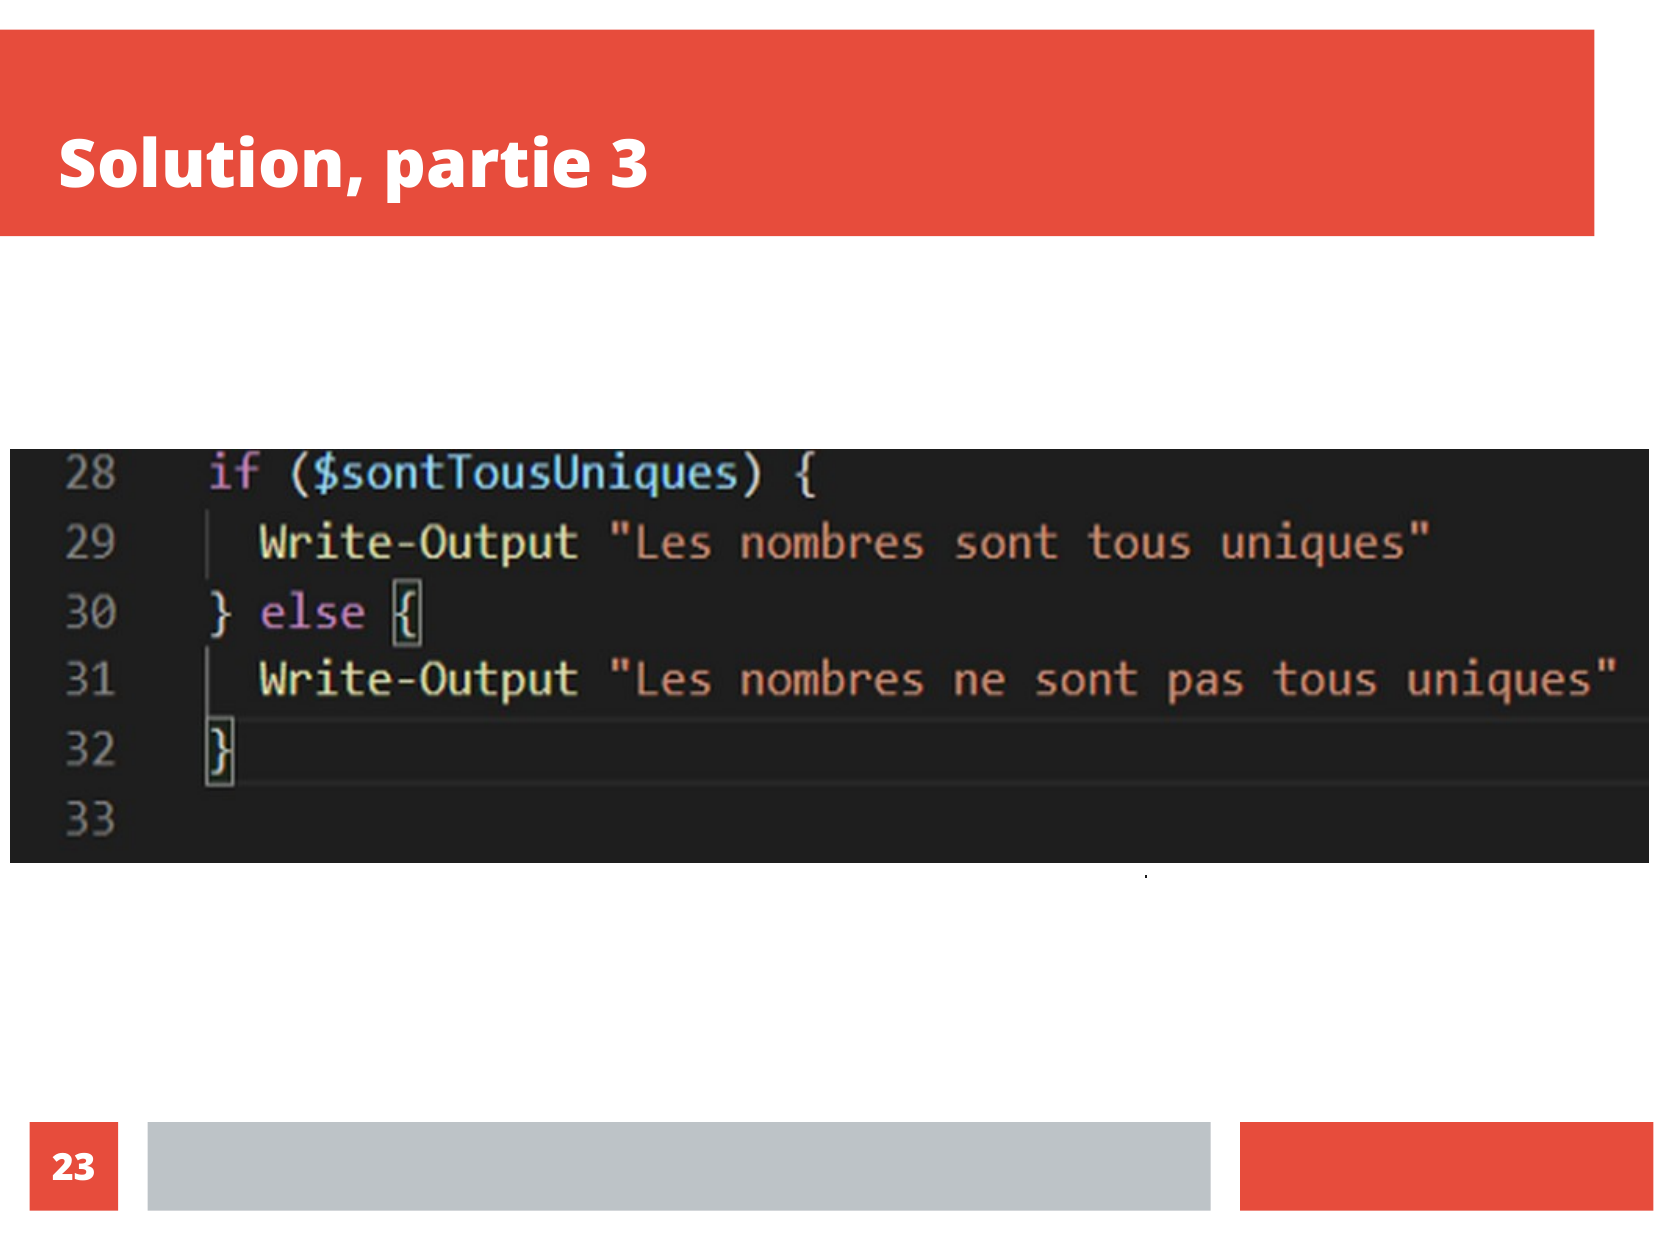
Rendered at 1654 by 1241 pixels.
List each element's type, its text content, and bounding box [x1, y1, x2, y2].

picture [10, 449, 1649, 863]
title Solution, partie 3 [59, 59, 1595, 207]
